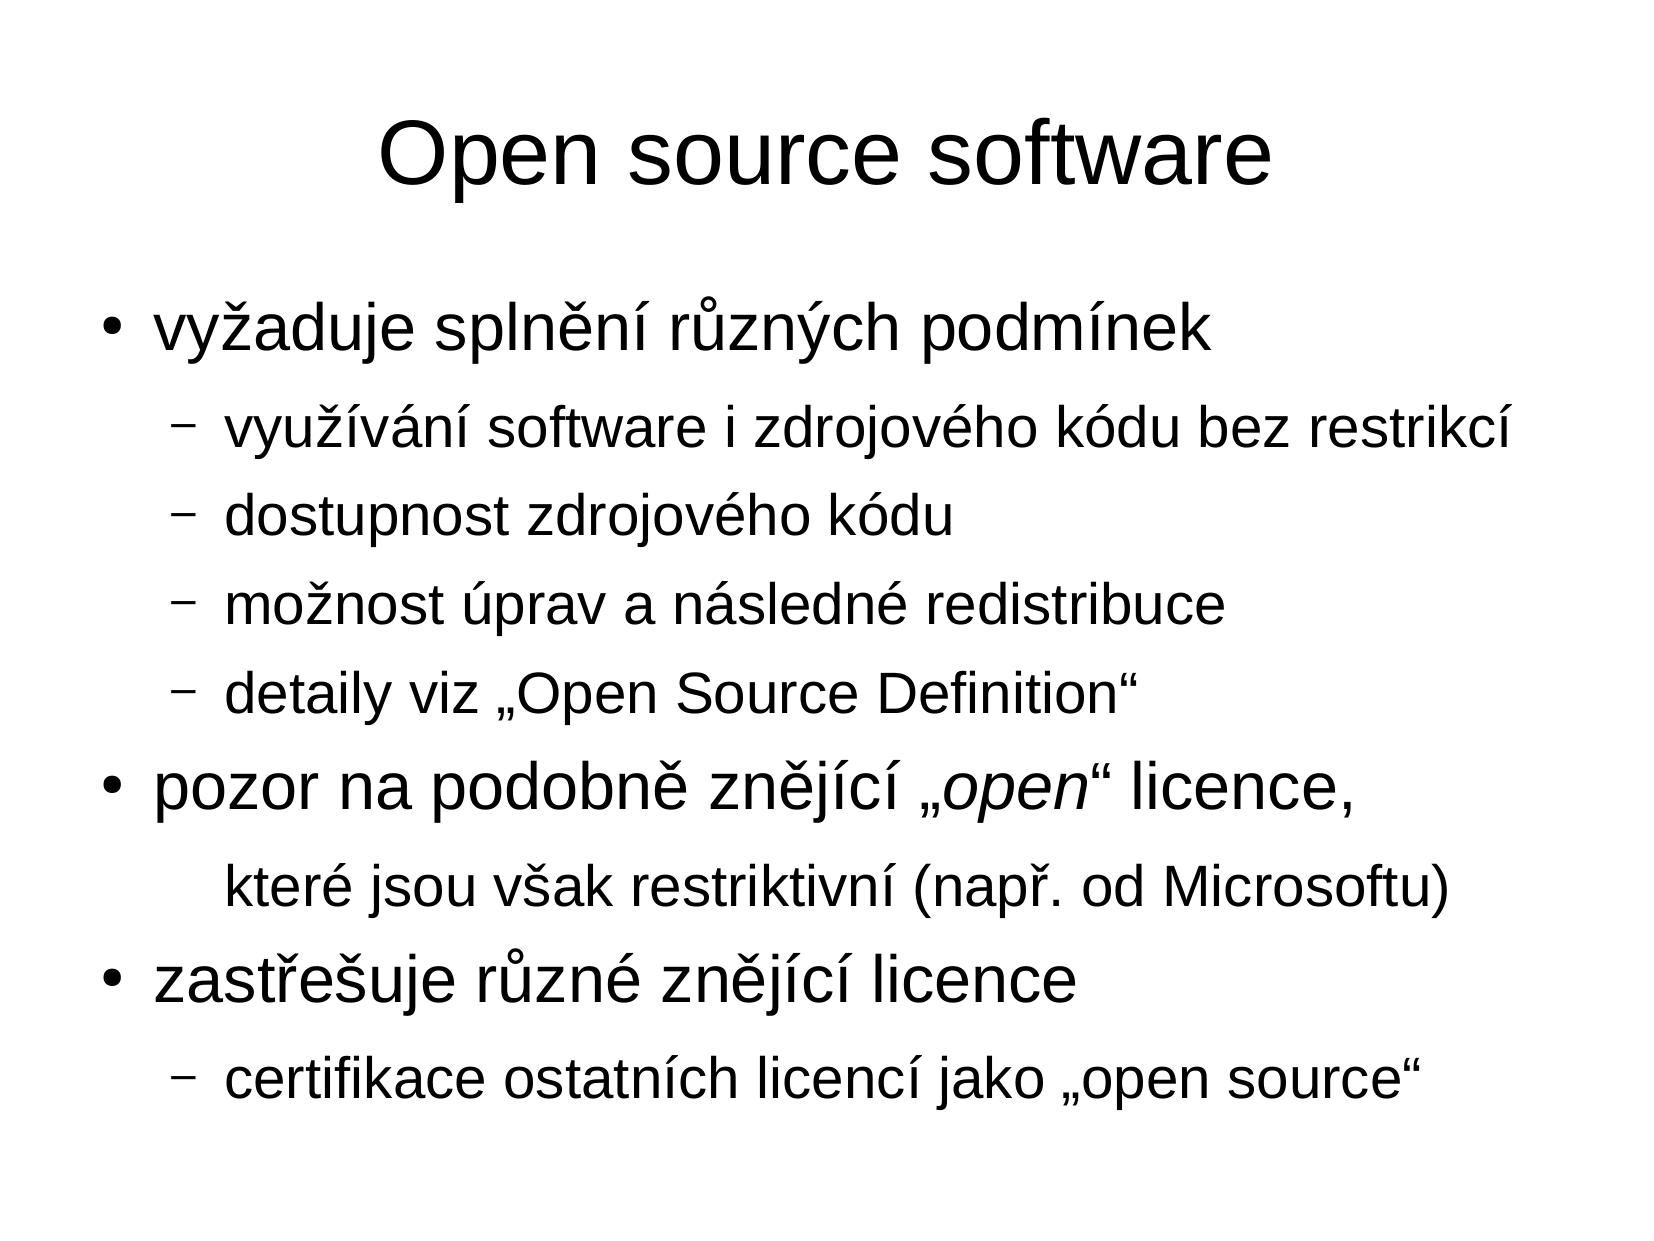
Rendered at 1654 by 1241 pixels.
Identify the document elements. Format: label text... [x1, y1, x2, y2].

list vyžaduje splnění různých podmínek využívání software i zdrojového kódu bez restrikcí dostupnost zdrojového kódu možnost úprav a následné redistribuce detaily viz „Open Source Definition“ pozor na podobně znějící „open“ licence, které jsou však restriktivní (např. od Microsoftu) zastřešuje různé znějící licence certifikace ostatních licencí jako „open source“ [82, 290, 1571, 1112]
title Open source software [82, 56, 1571, 250]
